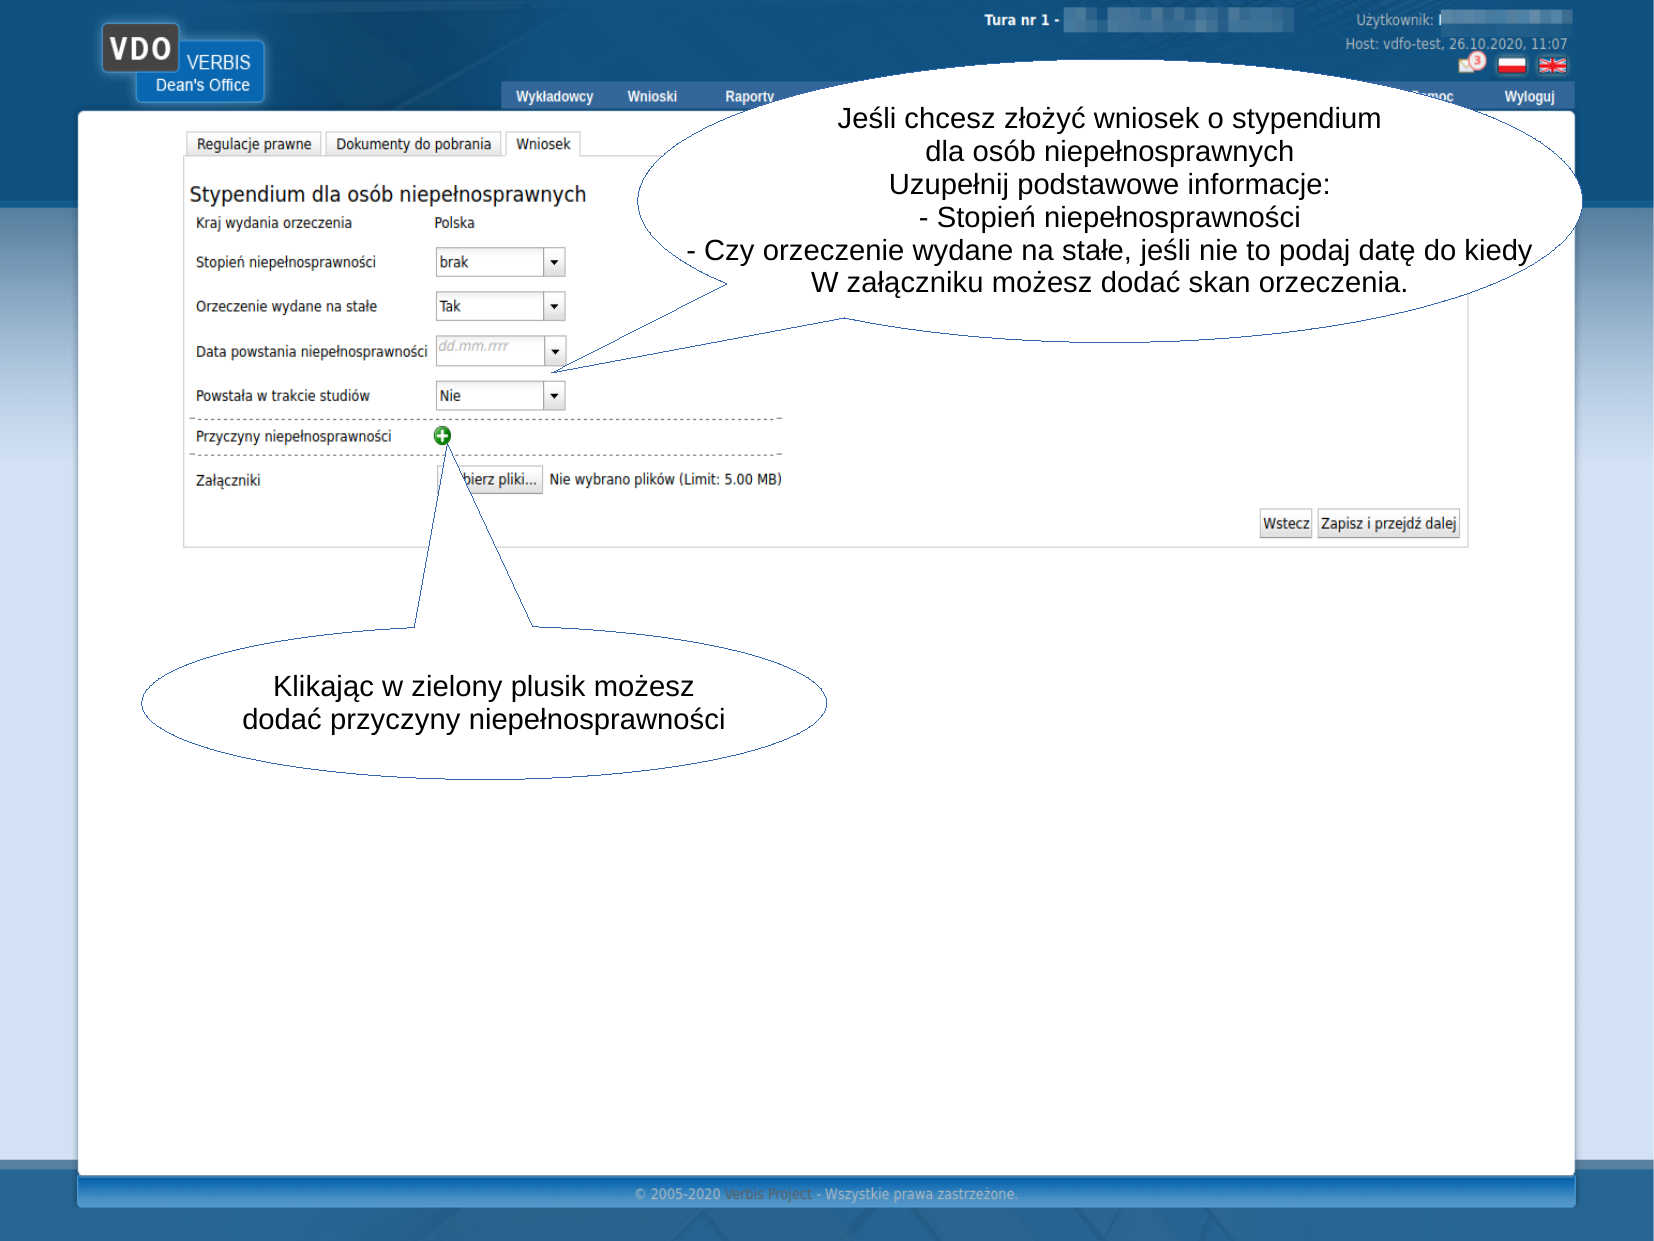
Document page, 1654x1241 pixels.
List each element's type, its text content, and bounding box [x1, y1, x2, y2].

text_box Jeśli chcesz złożyć wniosek o stypendium dla osób niepełnosprawnych Uzupełnij podstawowe informacje: - Stopień niepełnosprawności - Czy orzeczenie wydane na stałe, jeśli nie to podaj datę do kiedy W załączniku możesz dodać skan orzeczenia. [551, 59, 1583, 373]
text_box Klikając w zielony plusik możesz dodać przyczyny niepełnosprawności [141, 443, 827, 780]
picture [0, 0, 1654, 1241]
